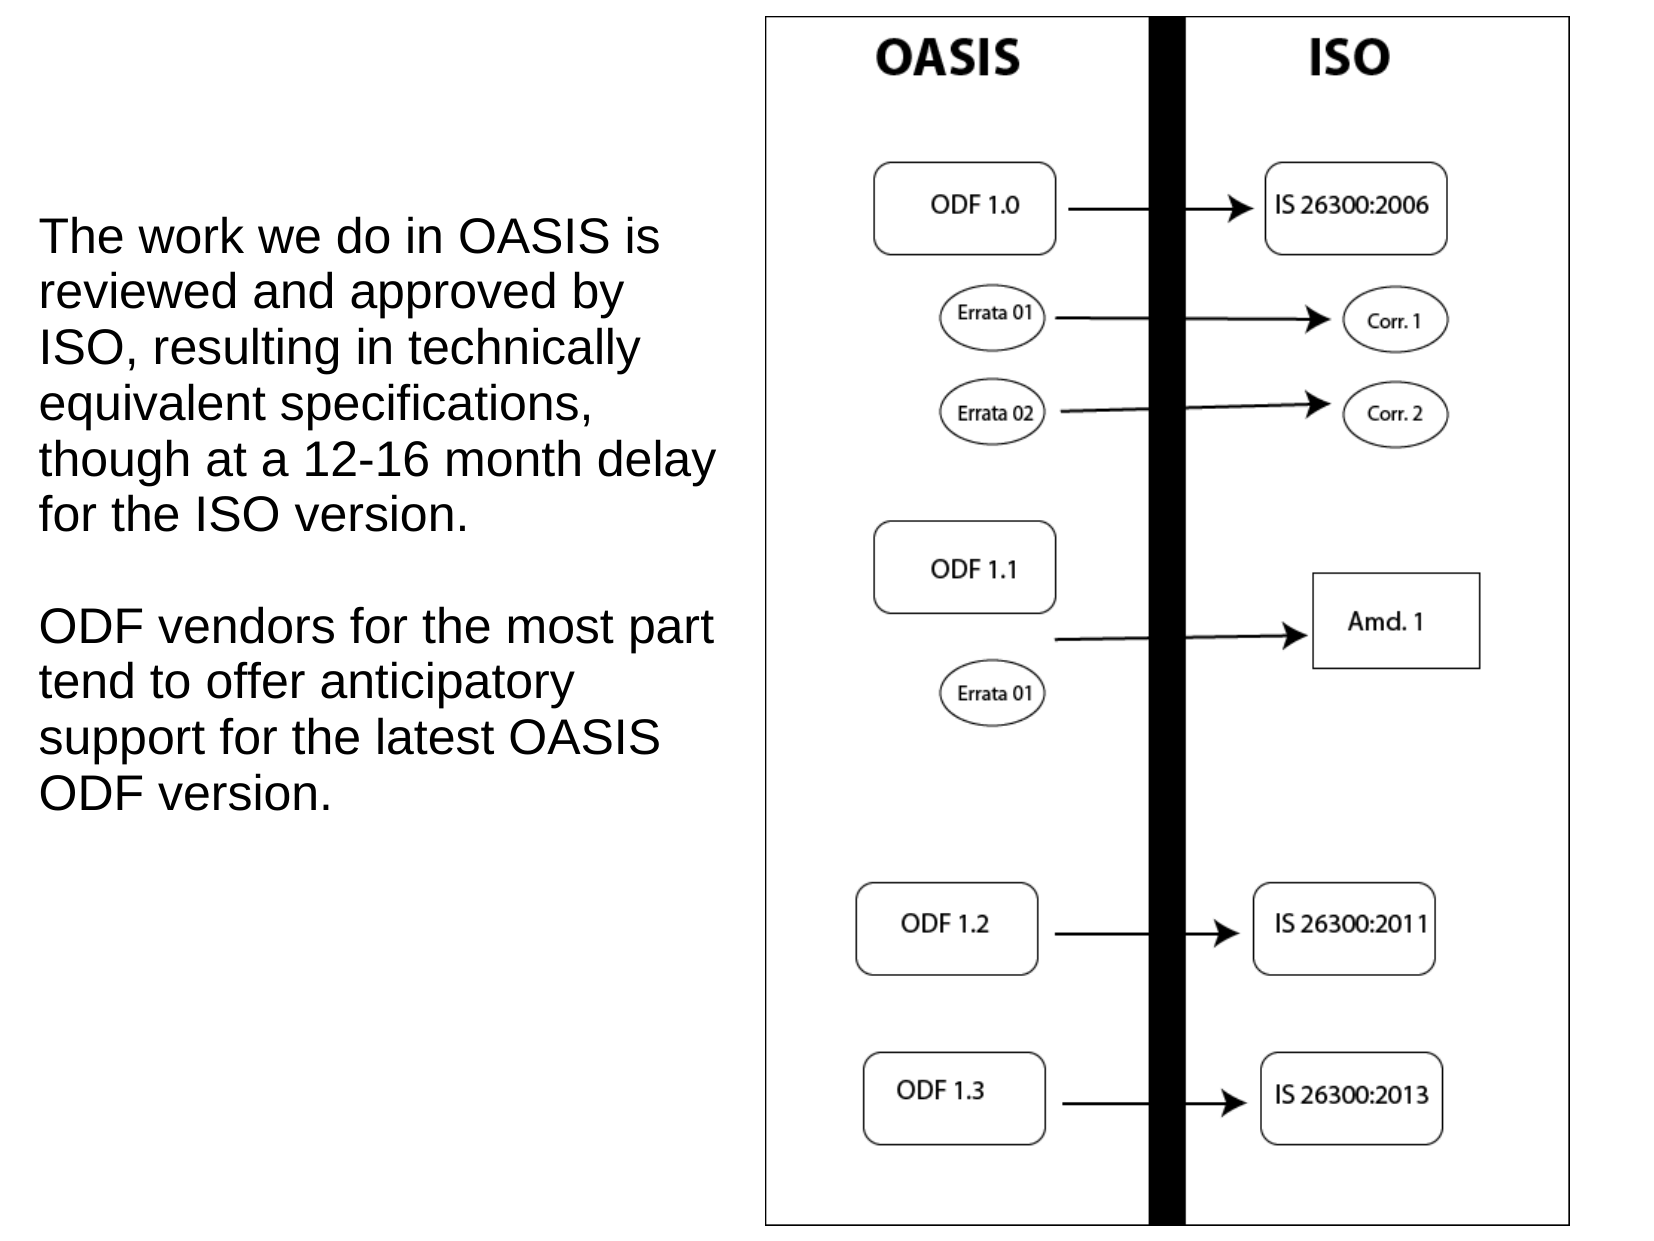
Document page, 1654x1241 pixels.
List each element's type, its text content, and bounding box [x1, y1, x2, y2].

text_box The work we do in OASIS is reviewed and approved by ISO, resulting in technically equivalent specifications, though at a 12-16 month delay for the ISO version. ODF vendors for the most part tend to offer anticipatory support for the latest OASIS ODF version. [24, 200, 752, 1074]
picture [765, 16, 1570, 1226]
